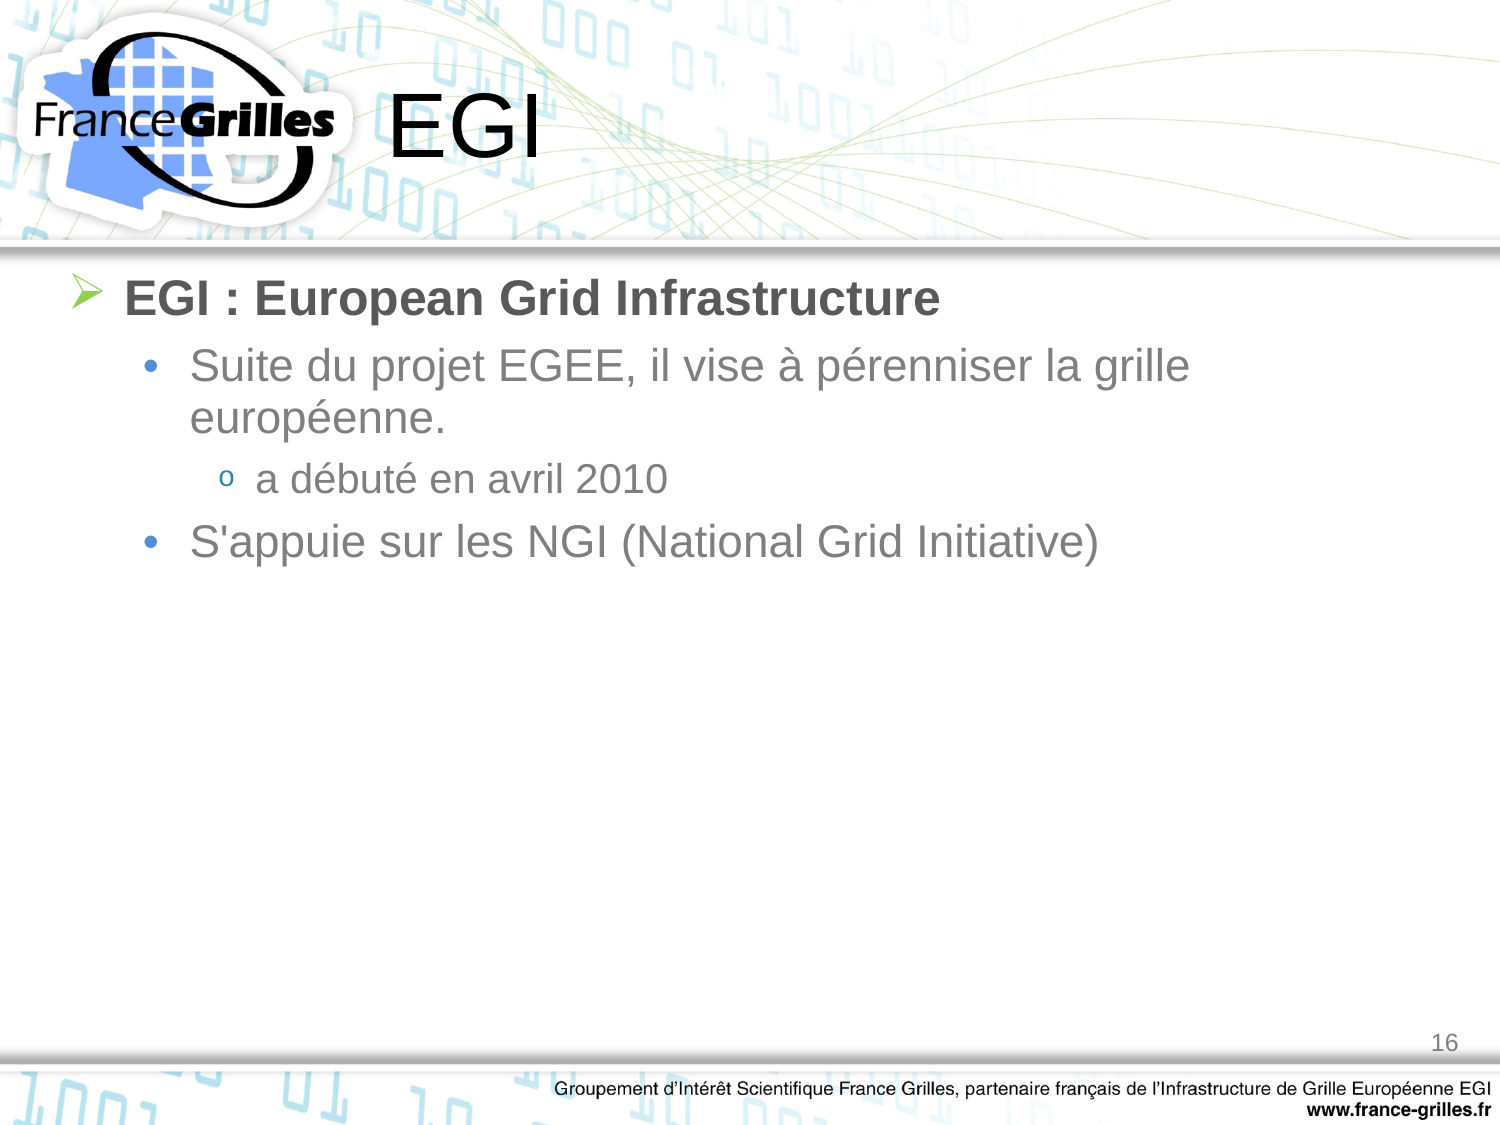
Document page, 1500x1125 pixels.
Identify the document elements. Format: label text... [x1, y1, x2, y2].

title EGI [372, 7, 1459, 244]
picture [0, 0, 1500, 1125]
list EGI : European Grid Infrastructure Suite du projet EGEE, il vise à pérenniser la grille européenne. a débuté en avril 2010 S'appuie sur les NGI (National Grid Initiative) [53, 262, 1459, 1024]
